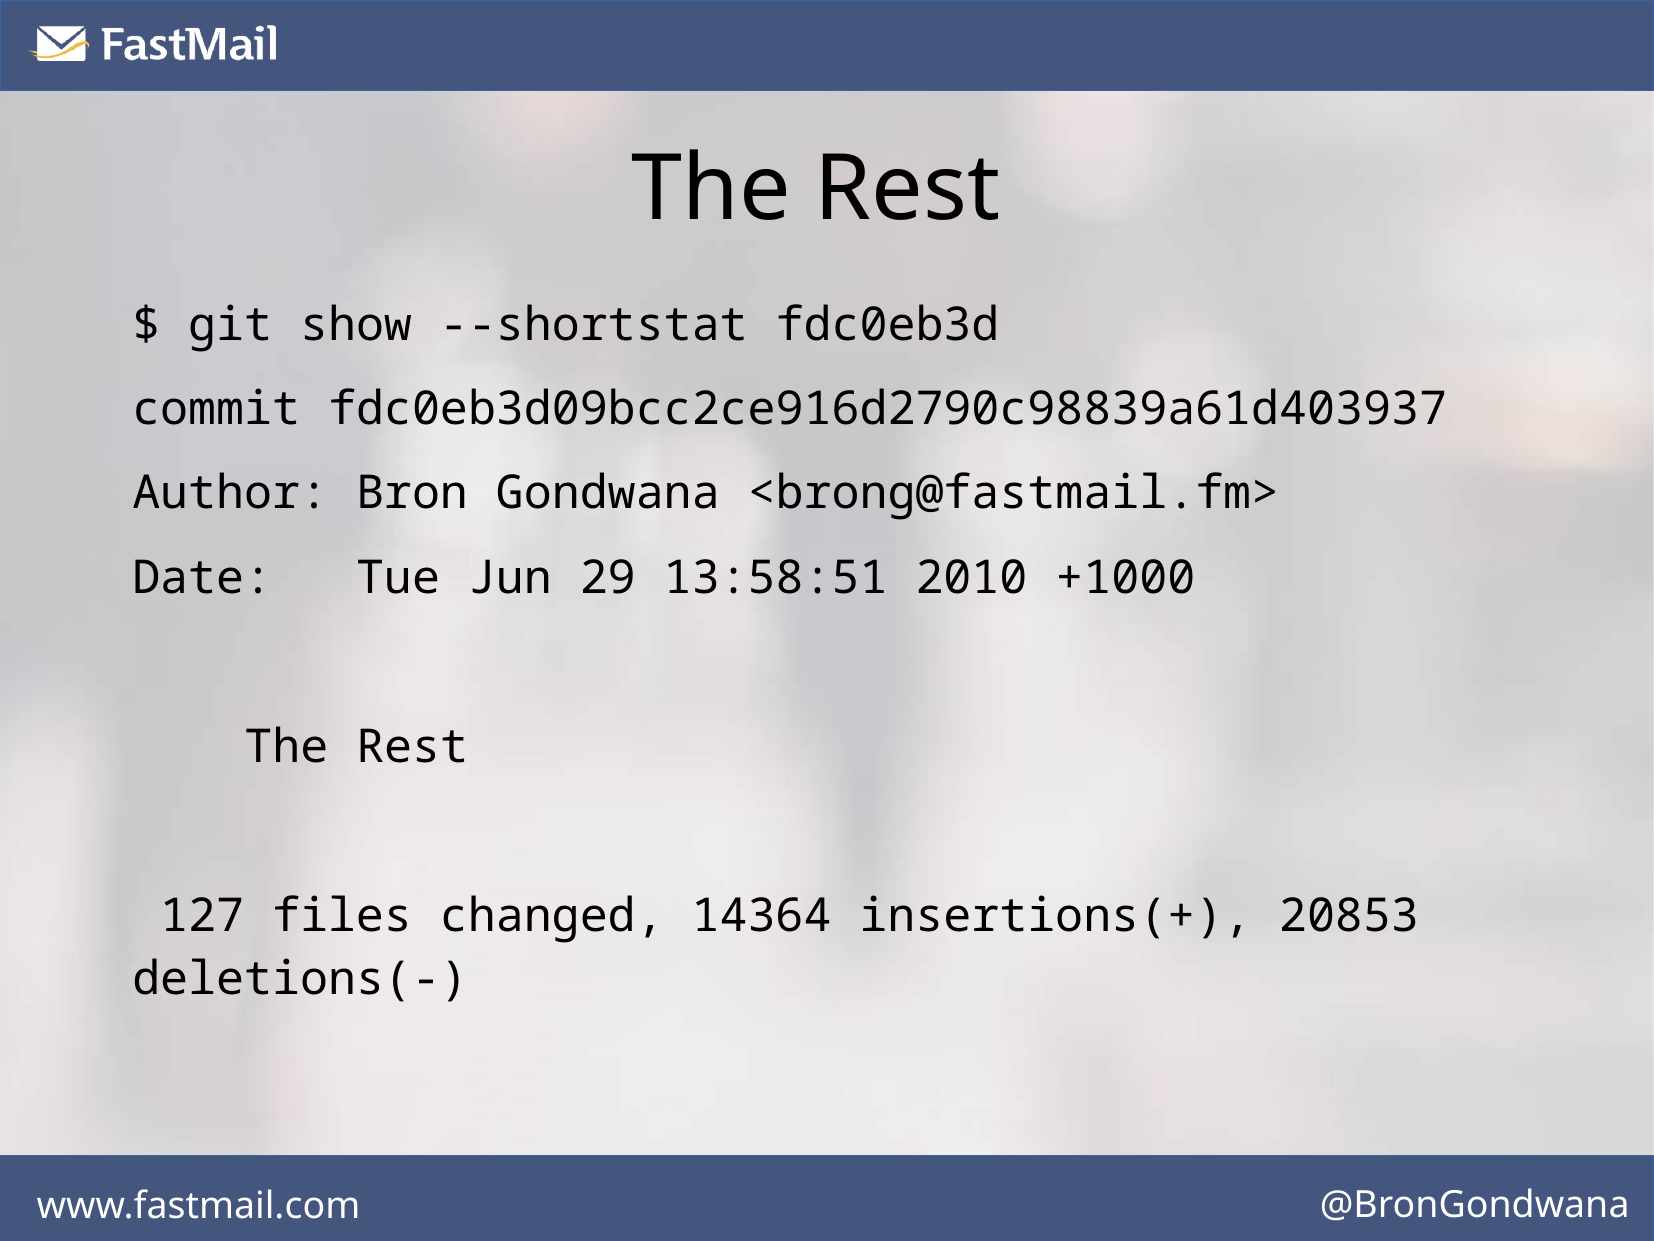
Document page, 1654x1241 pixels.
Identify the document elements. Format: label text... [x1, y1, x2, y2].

picture [0, 91, 1654, 1155]
picture [26, 8, 302, 78]
list $ git show --shortstat fdc0eb3d commit fdc0eb3d09bcc2ce916d2790c98839a61d403937 Author: Bron Gondwana <brong@fastmail.fm> Date: Tue Jun 29 13:58:51 2010 +1000 The Rest 127 files changed, 14364 insertions(+), 20853 deletions(-) [82, 290, 1571, 1010]
title The Rest [71, 101, 1561, 267]
